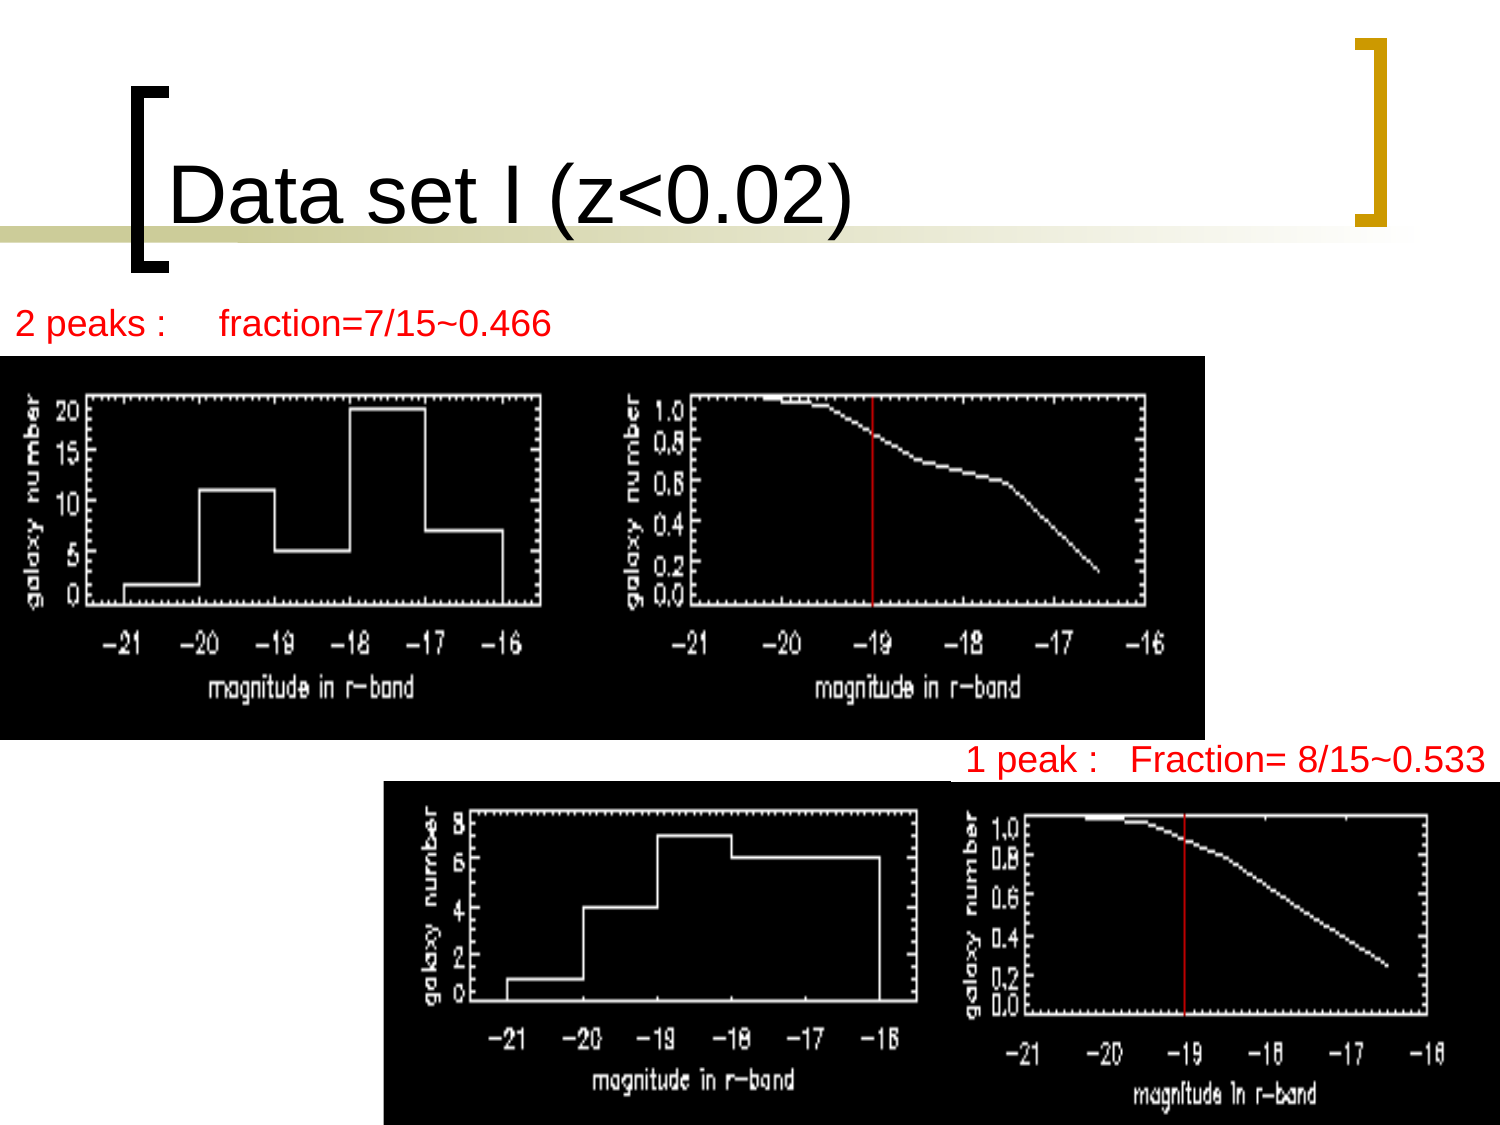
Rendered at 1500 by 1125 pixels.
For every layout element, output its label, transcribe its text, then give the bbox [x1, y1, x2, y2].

title Data set I (z<0.02) [152, 15, 1328, 248]
picture [0, 356, 1205, 740]
text_box 1 peak : Fraction= 8/15~0.533 [950, 727, 1500, 789]
picture [383, 781, 1500, 1125]
text_box 2 peaks : fraction=7/15~0.466 [0, 290, 762, 352]
